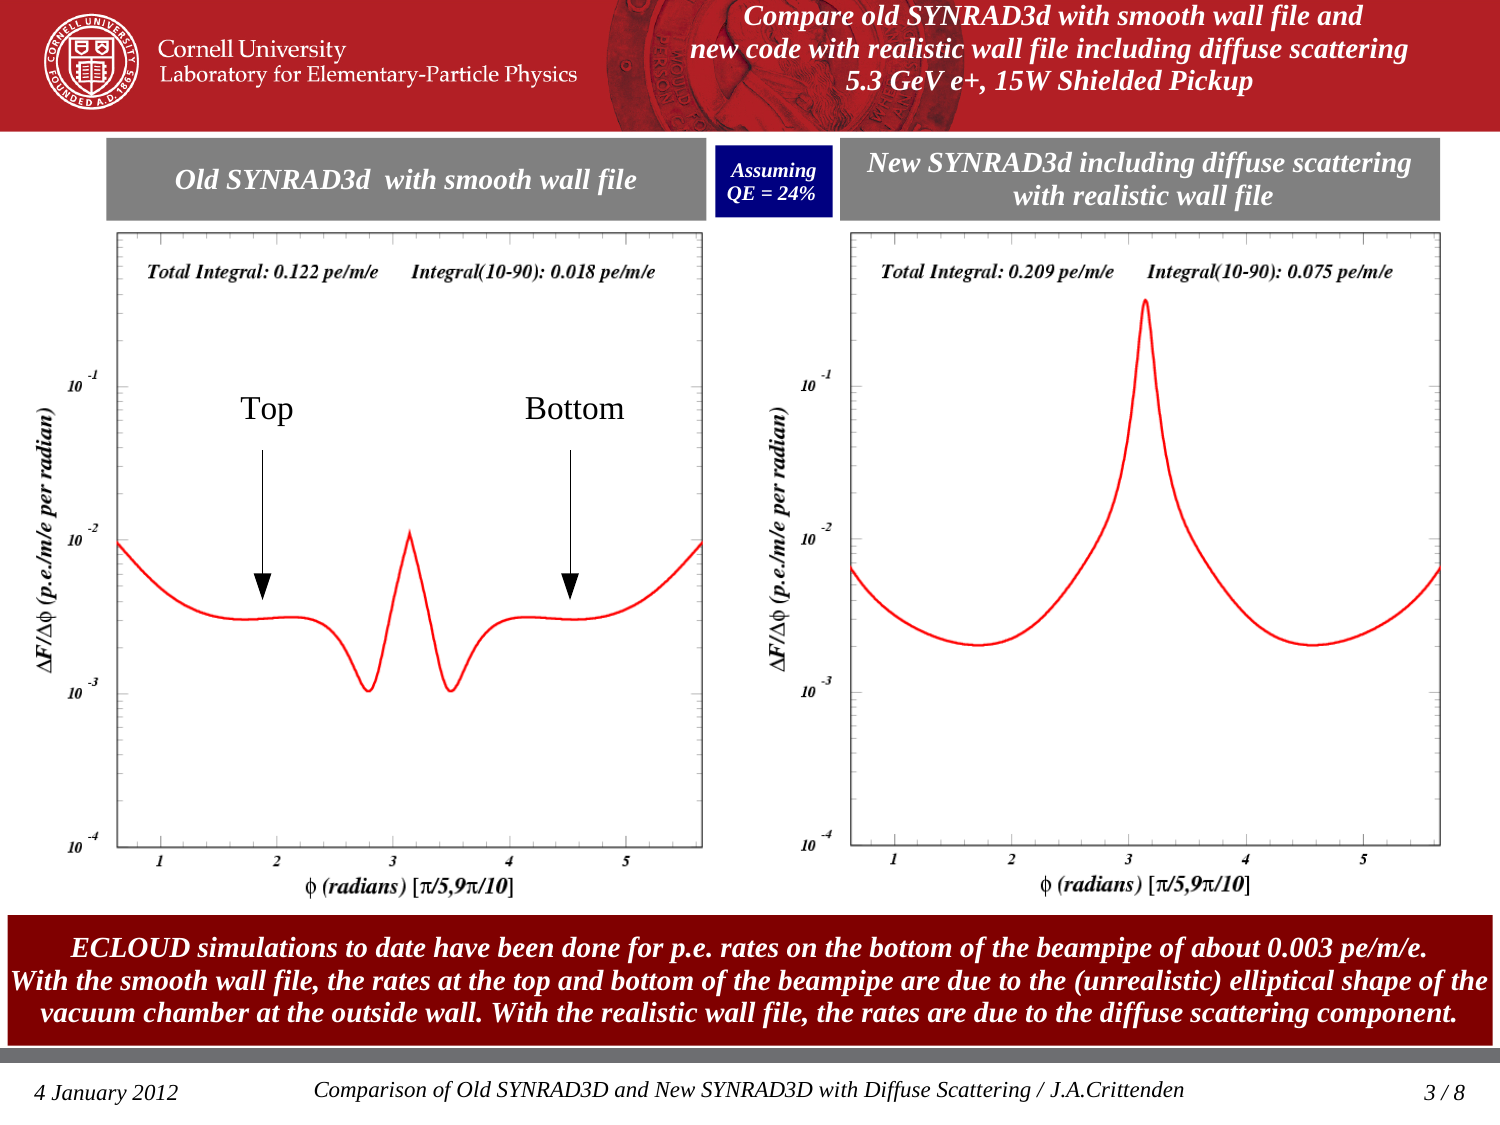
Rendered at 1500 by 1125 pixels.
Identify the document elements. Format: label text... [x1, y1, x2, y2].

text_box Top [240, 389, 295, 437]
text_box New SYNRAD3d including diffuse scattering with realistic wall file [840, 137, 1441, 221]
text_box Assuming QE = 24% [715, 145, 833, 218]
text_box Old SYNRAD3d with smooth wall file [106, 137, 707, 221]
picture [30, 227, 713, 904]
text_box Bottom [525, 389, 625, 437]
picture [0, 0, 1500, 132]
text_box Compare old SYNRAD3d with smooth wall file and new code with realistic wall file including diffuse scattering 5.3 GeV e+, 15W Shielded Pickup [600, 0, 1500, 113]
picture [763, 227, 1447, 904]
text_box ECLOUD simulations to date have been done for p.e. rates on the bottom of the beampipe of about 0.003 pe/m/e. With the smooth wall file, the rates at the top and bottom of the beampipe are due to the (unrealistic) elliptical shape of the vacuum chamber at the outside wall. With the realistic wall file, the rates are due to the diffuse scattering component. [7, 915, 1493, 1046]
